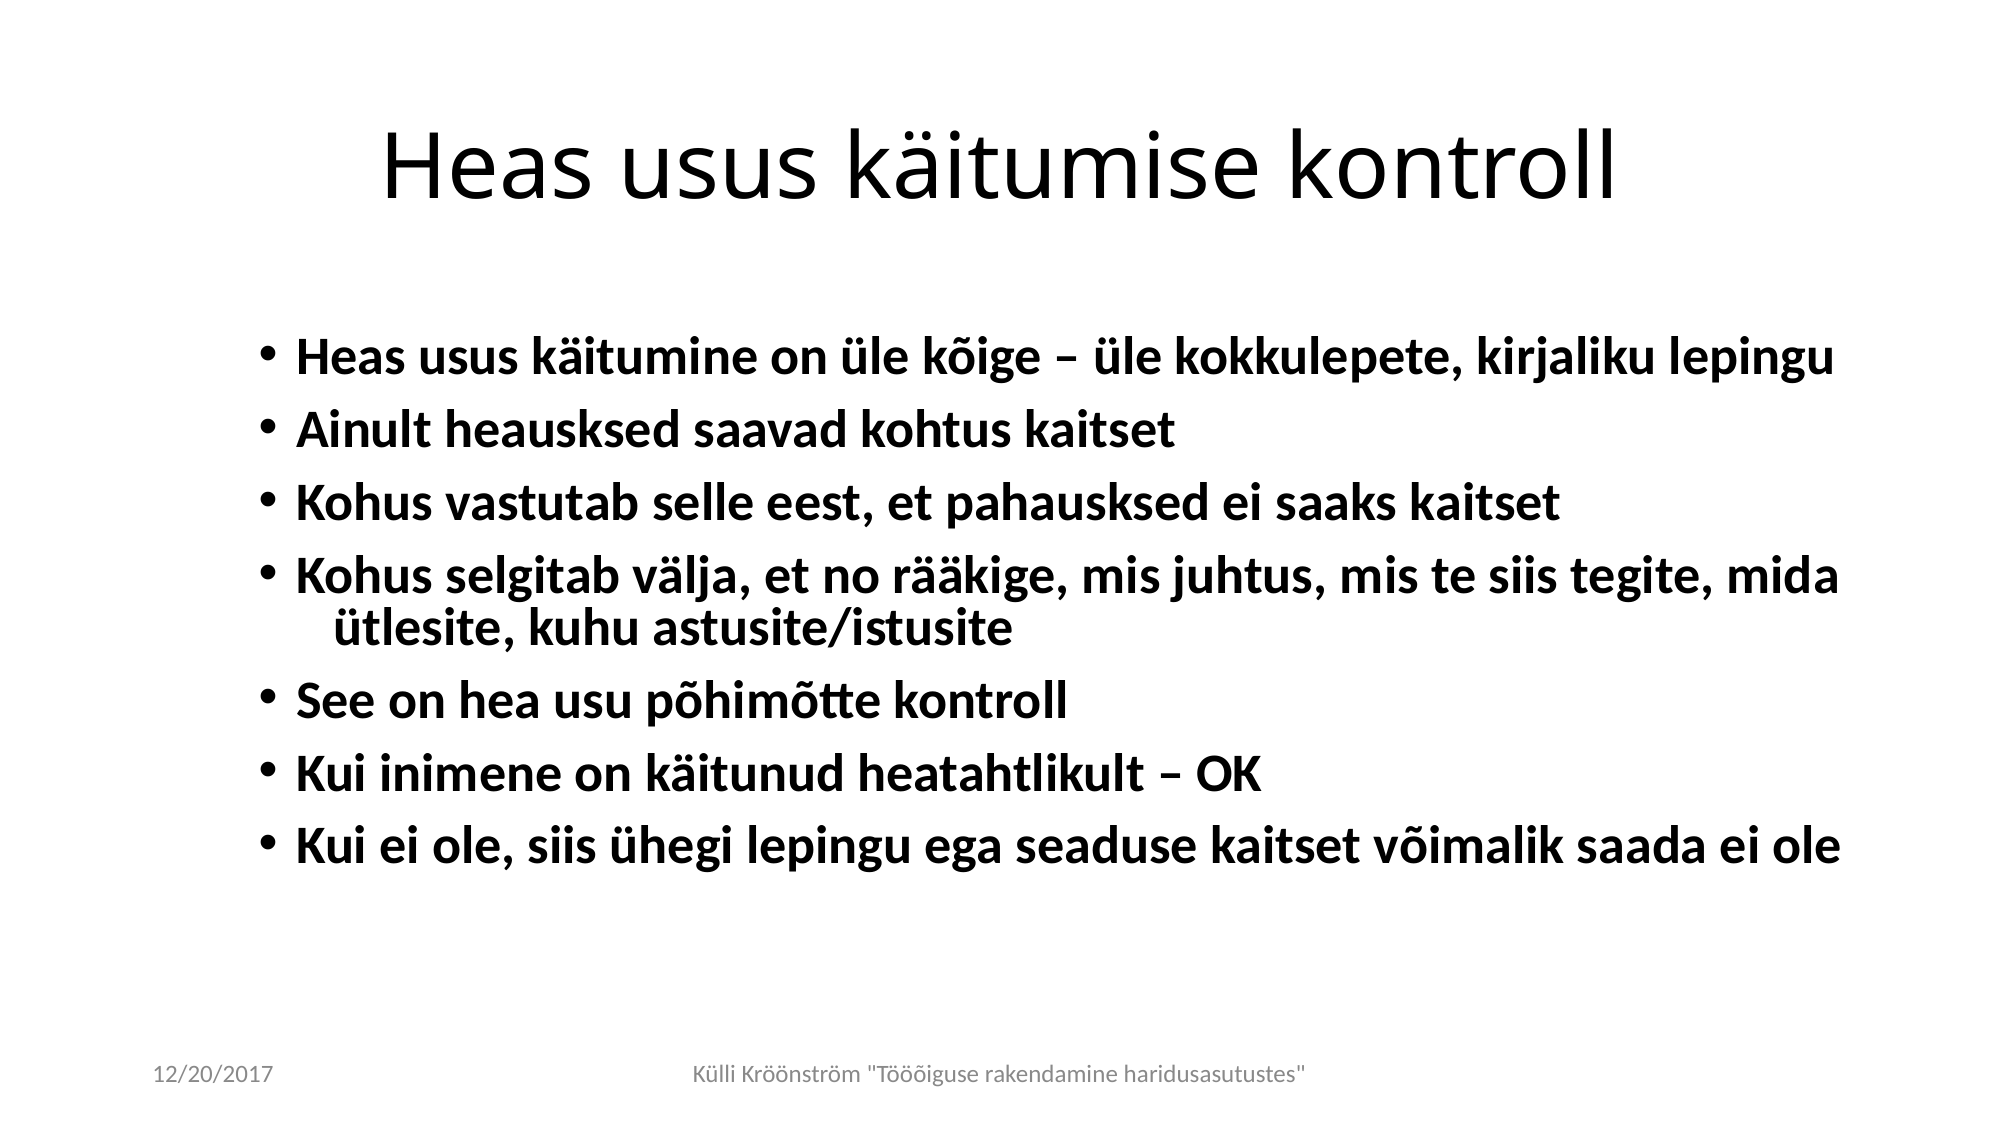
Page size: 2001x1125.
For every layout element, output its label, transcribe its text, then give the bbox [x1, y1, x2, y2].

text_box Külli Kröönström "Tööõiguse rakendamine haridusasutustes" [662, 1042, 1338, 1103]
list Heas usus käitumine on üle kõige – üle kokkulepete, kirjaliku lepingu Ainult heausksed saavad kohtus kaitset Kohus vastutab selle eest, et pahausksed ei saaks kaitset Kohus selgitab välja, et no rääkige, mis juhtus, mis te siis tegite, mida ütlesite, kuhu astusite/istusite See on hea usu põhimõtte kontroll Kui inimene on käitunud heatahtlikult – OK Kui ei ole, siis ühegi lepingu ega seaduse kaitset võimalik saada ei ole [243, 325, 1887, 950]
text_box 12/20/2017 [137, 1042, 588, 1103]
title Heas usus käitumise kontroll [137, 59, 1863, 278]
